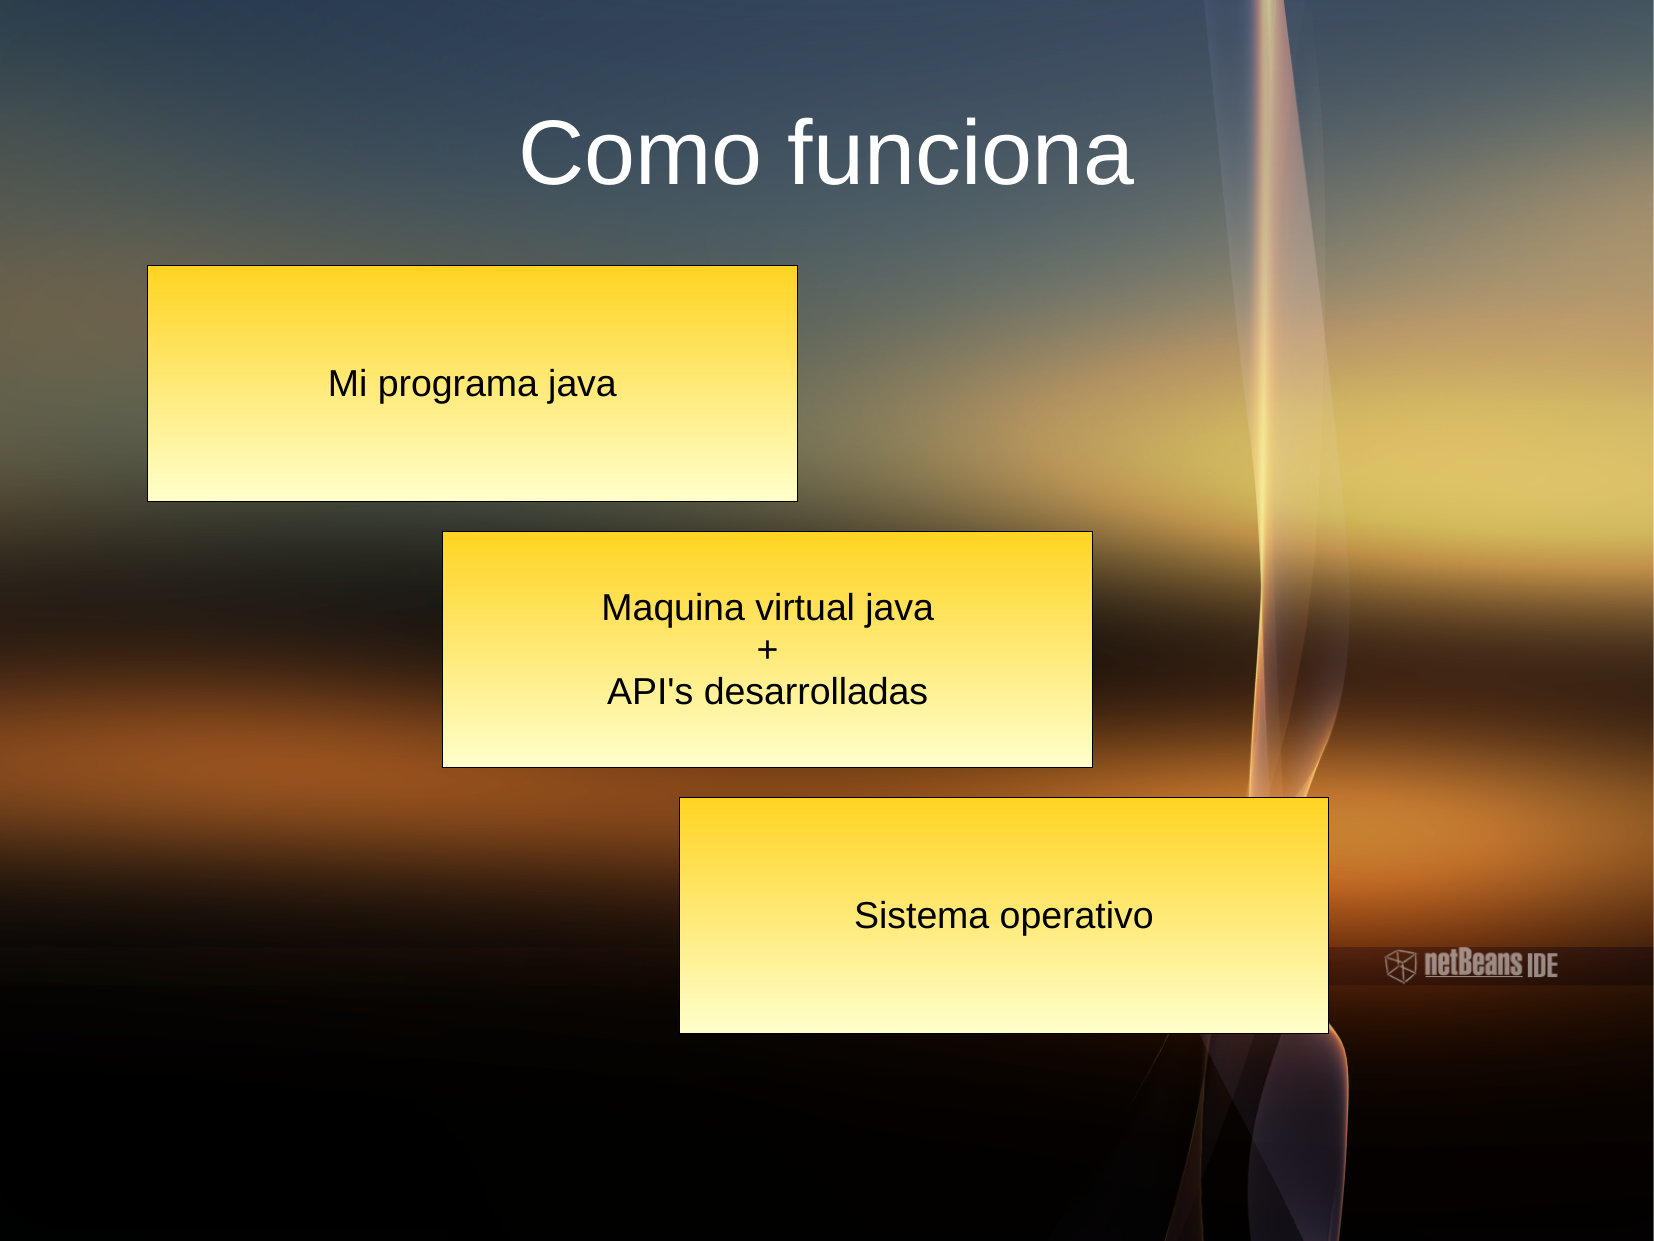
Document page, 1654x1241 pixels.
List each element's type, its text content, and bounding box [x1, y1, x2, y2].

text_box Mi programa java [147, 265, 798, 502]
text_box Maquina virtual java + API's desarrolladas [442, 531, 1093, 768]
text_box Sistema operativo [679, 797, 1329, 1034]
title Como funciona [82, 49, 1571, 257]
picture [0, 0, 1654, 1241]
